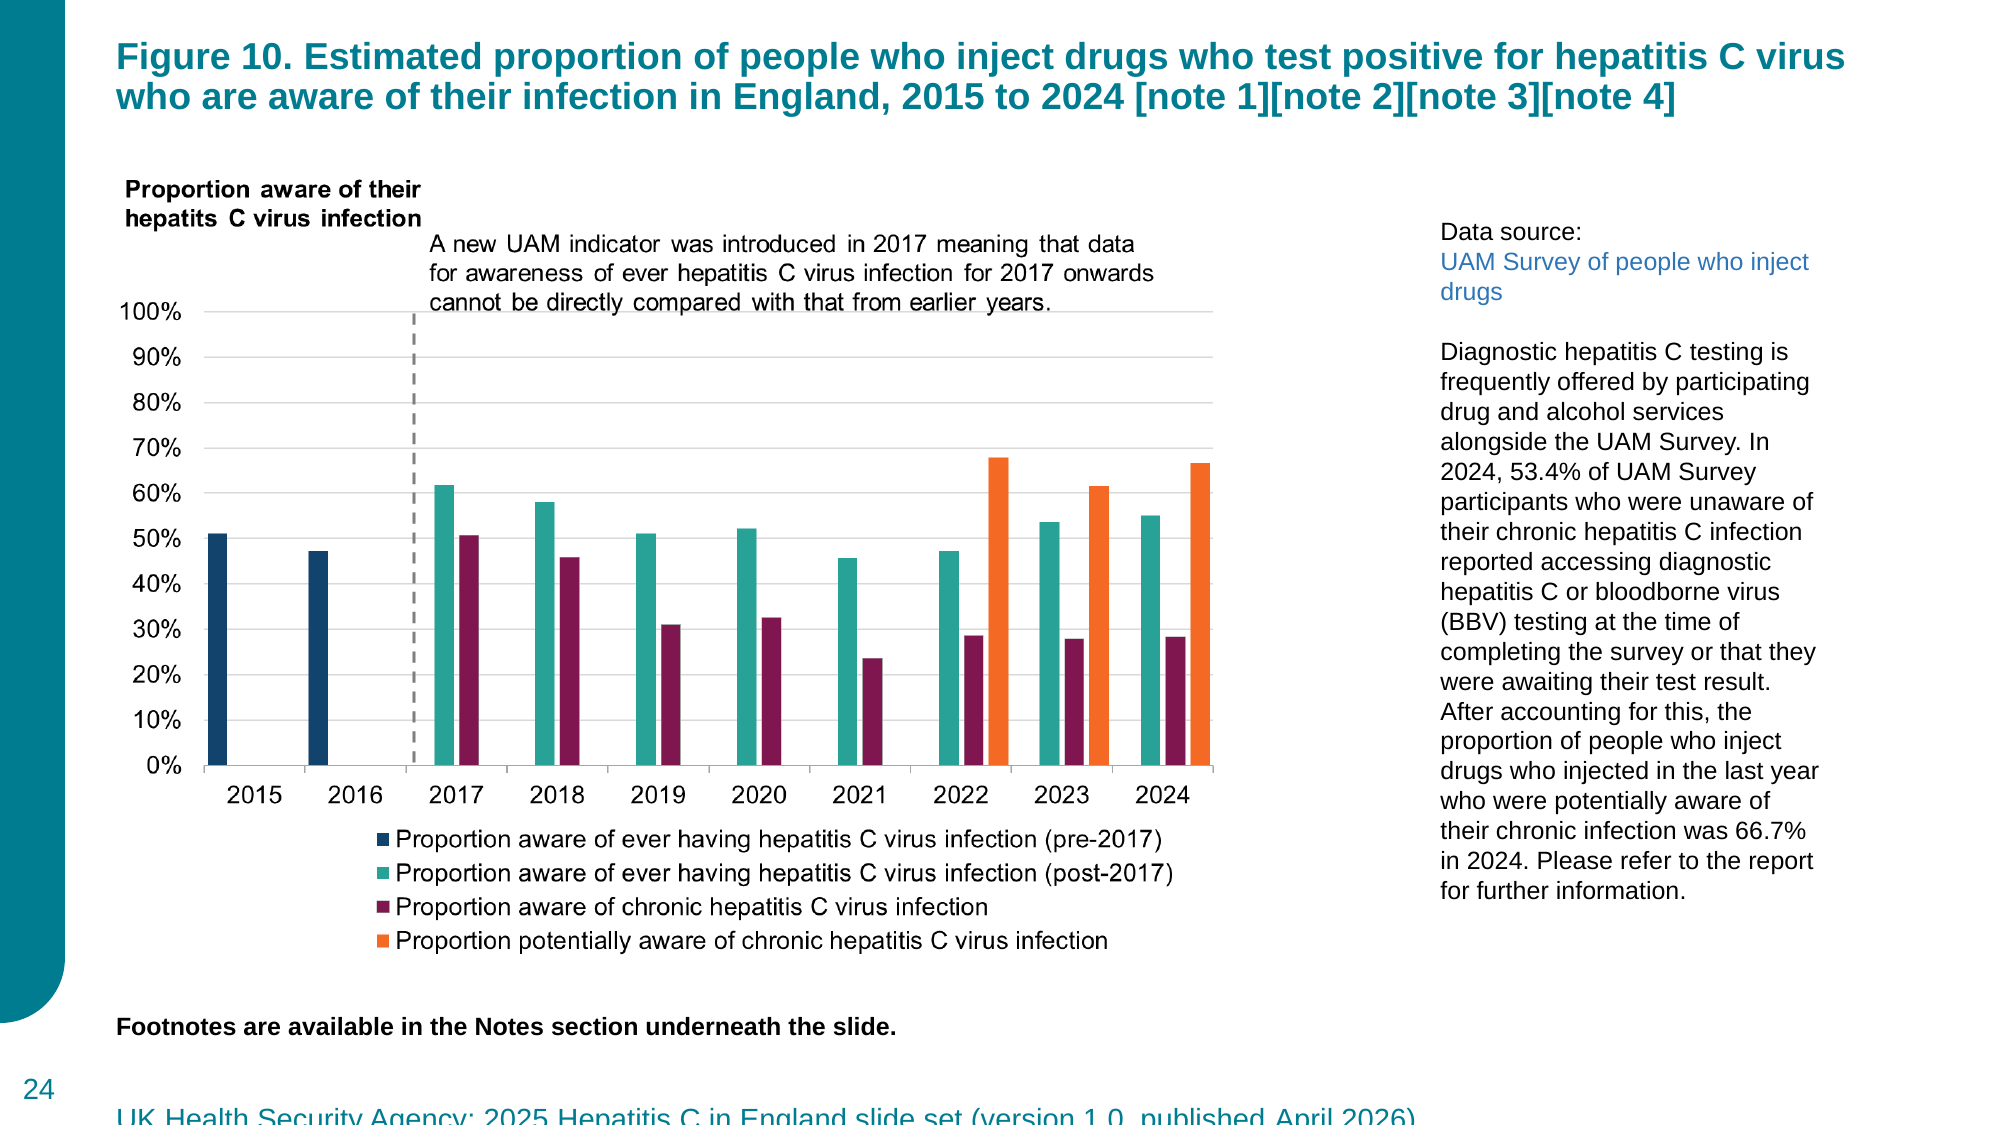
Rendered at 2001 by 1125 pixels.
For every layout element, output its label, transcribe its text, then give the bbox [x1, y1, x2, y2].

picture [113, 168, 1269, 957]
text_box Footnotes are available in the Notes section underneath the slide. [101, 1002, 1069, 1049]
text_box [7, 1058, 88, 1118]
title Figure 10. Estimated proportion of people who inject drugs who test positive for hepatitis C virus who are aware of their infection in England, 2015 to 2024 [note 1][note 2][note 3][note 4] [101, 29, 1926, 132]
text_box Data source: UAM Survey of people who inject drugs Diagnostic hepatitis C testing is frequently offered by participating drug and alcohol services alongside the UAM Survey. In 2024, 53.4% of UAM Survey participants who were unaware of their chronic hepatitis C infection reported accessing diagnostic hepatitis C or bloodborne virus (BBV) testing at the time of completing the survey or that they were awaiting their test result. After accounting for this, the proportion of people who inject drugs who injected in the last year who were potentially aware of their chronic infection was 66.7% in 2024. Please refer to the report for further information. [1425, 208, 1839, 891]
text_box UK Health Security Agency: 2025 Hepatitis C in England slide set (version 1.0, published April 2026) [101, 1058, 1743, 1118]
